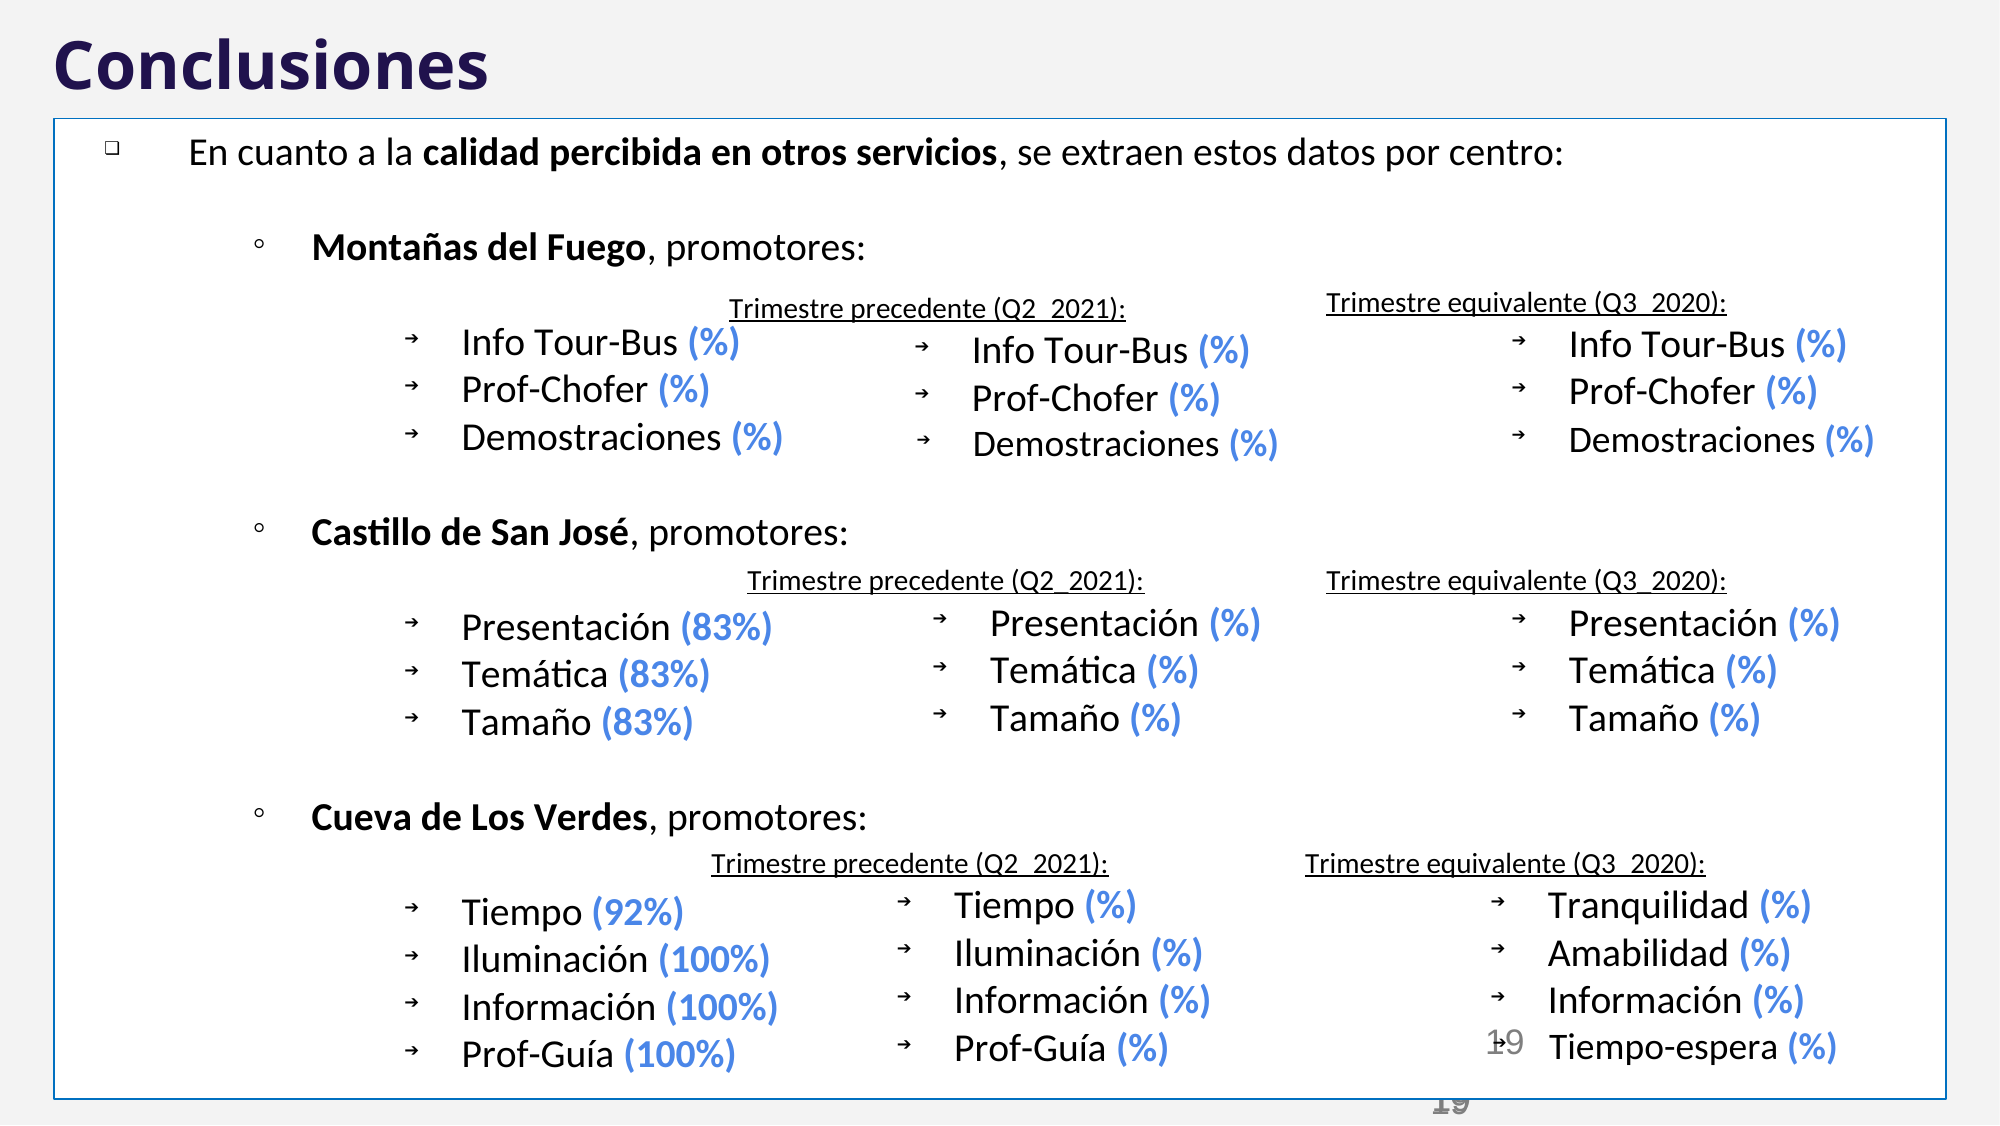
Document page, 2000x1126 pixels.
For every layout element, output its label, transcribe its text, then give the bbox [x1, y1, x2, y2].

text_box <número> [1413, 1100, 1881, 1126]
text_box Trimestre equivalente (Q3_2020): Info Tour-Bus (%) Prof-Chofer (%) Demostraciones (%) [1311, 267, 1947, 547]
text_box Trimestre equivalente (Q3_2020): Tranquilidad (%) Amabilidad (%) Información (%) Tiempo-espera (%) [1290, 829, 1926, 1082]
text_box Trimestre precedente (Q2_2021): Tiempo (%) Iluminación (%) Información (%) Prof-Guía (%) [696, 829, 1312, 1103]
text_box Trimestre equivalente (Q3_2020): Presentación (%) Temática (%) Tamaño (%) [1311, 547, 1947, 802]
text_box <número> [1926, 1009, 1934, 1070]
text_box Conclusiones [52, 0, 1945, 126]
text_box Trimestre precedente (Q2_2021): Info Tour-Bus (%) Prof-Chofer (%) Demostraciones (%) [714, 274, 1311, 572]
text_box En cuanto a la calidad percibida en otros servicios, se extraen estos datos por centro: Montañas del Fuego, promotores: Info Tour-Bus (%) Prof-Chofer (%) Demostraciones (%) Castillo de San José, promotores: Presentación (83%) Temática (83%) Tamaño (83%) Cueva de Los Verdes, promotores: Tiempo (92%) Iluminación (100%) Información (100%) Prof-Guía (100%) [53, 118, 1947, 1100]
text_box Trimestre precedente (Q2_2021): Presentación (%) Temática (%) Tamaño (%) [732, 572, 1288, 802]
